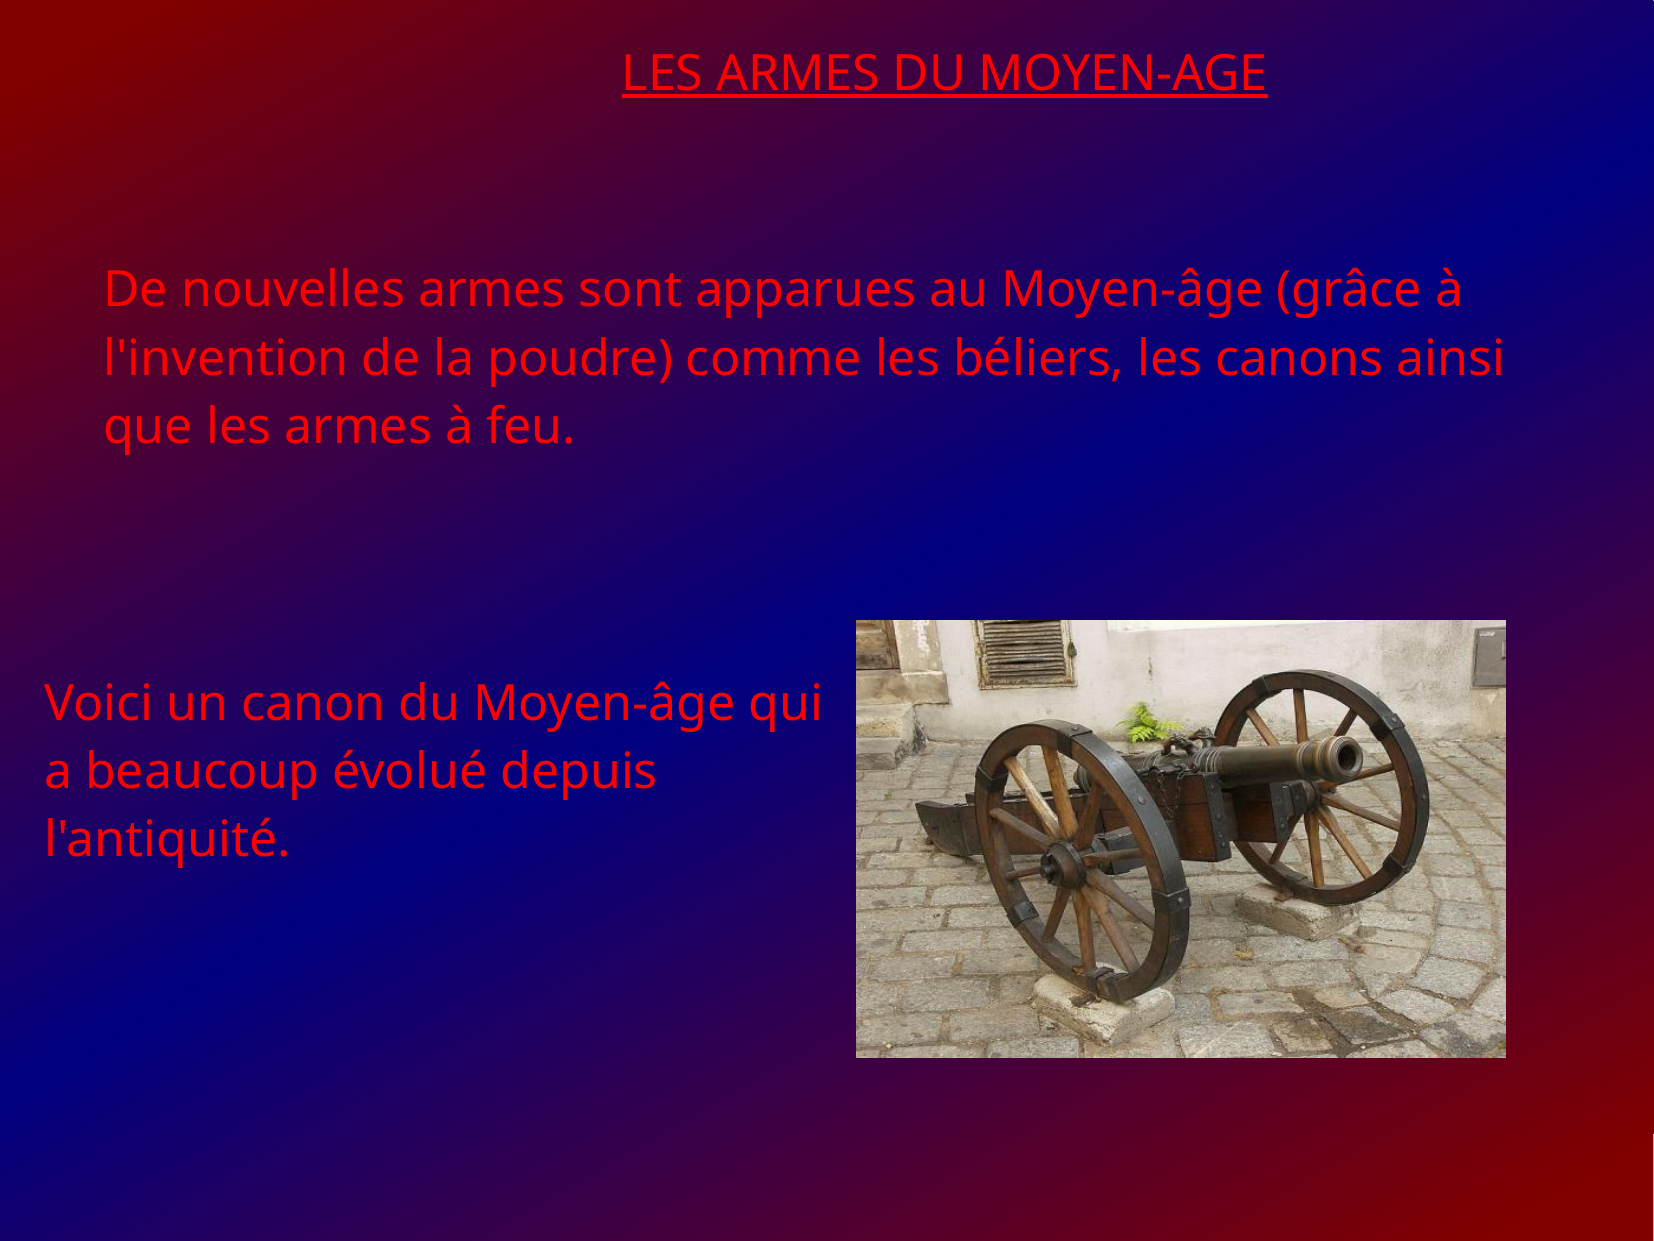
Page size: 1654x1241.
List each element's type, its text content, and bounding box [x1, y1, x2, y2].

text_box De nouvelles armes sont apparues au Moyen-âge (grâce à l'invention de la poudre) comme les béliers, les canons ainsi que les armes à feu. [88, 246, 1595, 473]
text_box LES ARMES DU MOYEN-AGE [501, 29, 1388, 115]
picture [856, 620, 1506, 1058]
text_box Voici un canon du Moyen-âge qui a beaucoup évolué depuis l'antiquité. [29, 659, 857, 886]
